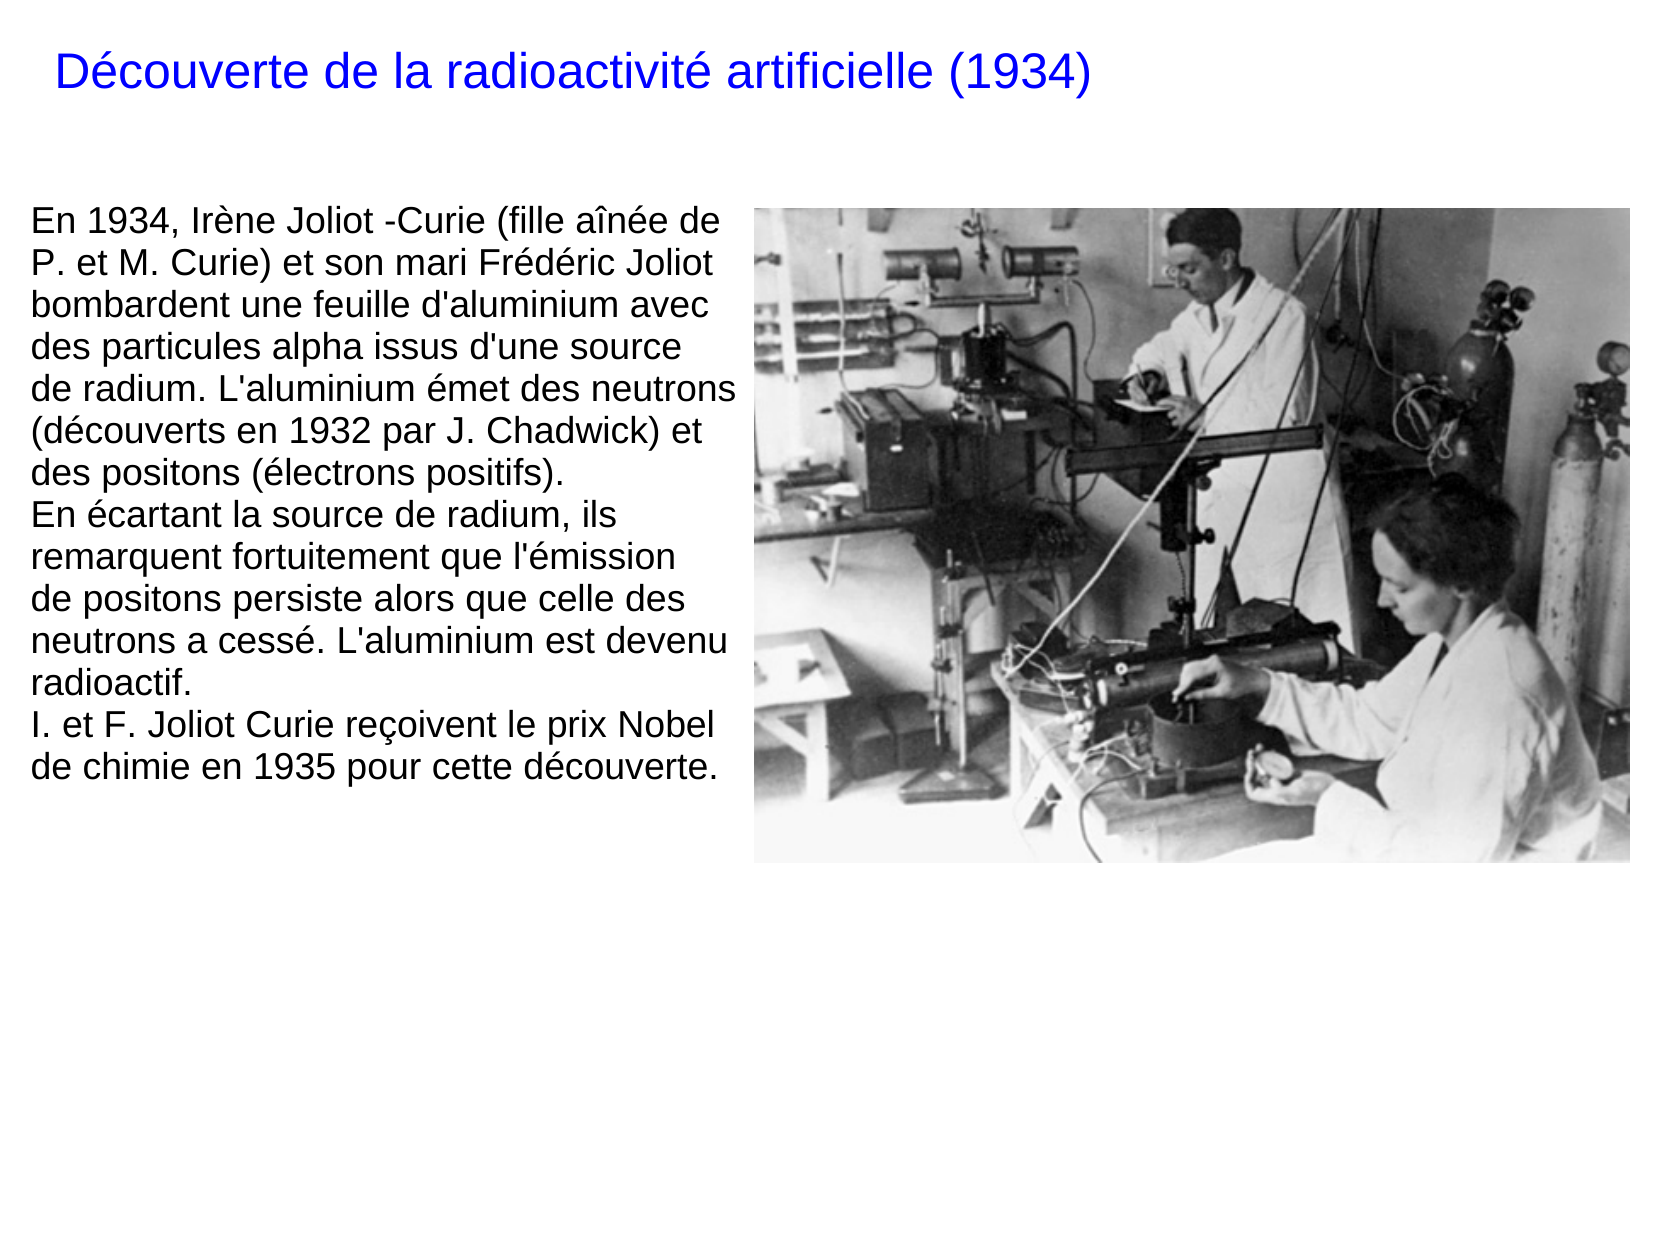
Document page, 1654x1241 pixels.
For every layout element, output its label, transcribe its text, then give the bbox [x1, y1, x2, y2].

text_box En 1934, Irène Joliot -Curie (fille aînée de P. et M. Curie) et son mari Frédéric Joliot bombardent une feuille d'aluminium avec des particules alpha issus d'une source de radium. L'aluminium émet des neutrons (découverts en 1932 par J. Chadwick) et des positons (électrons positifs). En écartant la source de radium, ils remarquent fortuitement que l'émission de positons persiste alors que celle des neutrons a cessé. L'aluminium est devenu radioactif. I. et F. Joliot Curie reçoivent le prix Nobel de chimie en 1935 pour cette découverte. [30, 199, 748, 789]
picture [754, 208, 1630, 863]
text_box Découverte de la radioactivité artificielle (1934) [54, 42, 1094, 99]
